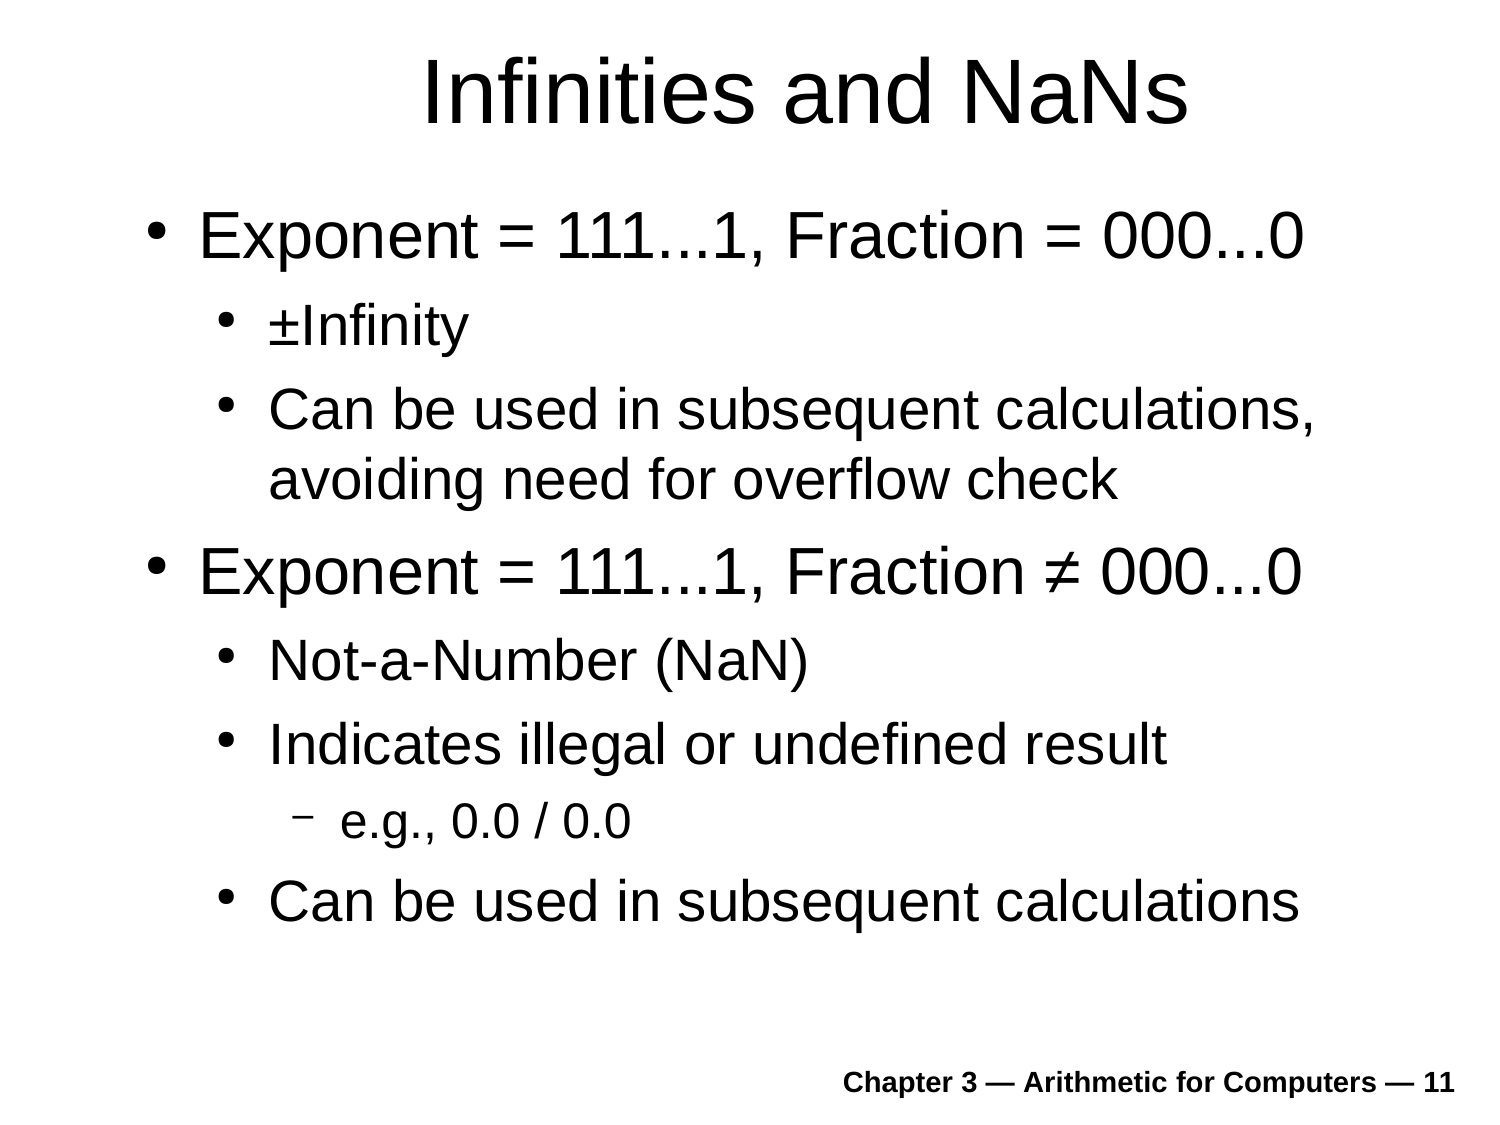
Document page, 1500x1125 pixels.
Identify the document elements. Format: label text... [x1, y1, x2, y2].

text_box Chapter 3 — Arithmetic for Computers — <number> [277, 1046, 1471, 1106]
title Infinities and NaNs [112, 23, 1468, 149]
list Exponent = 111...1, Fraction = 000...0 ±Infinity Can be used in subsequent calculations, avoiding need for overflow check Exponent = 111...1, Fraction ≠ 000...0 Not-a-Number (NaN) Indicates illegal or undefined result e.g., 0.0 / 0.0 Can be used in subsequent calculations [112, 184, 1469, 1024]
